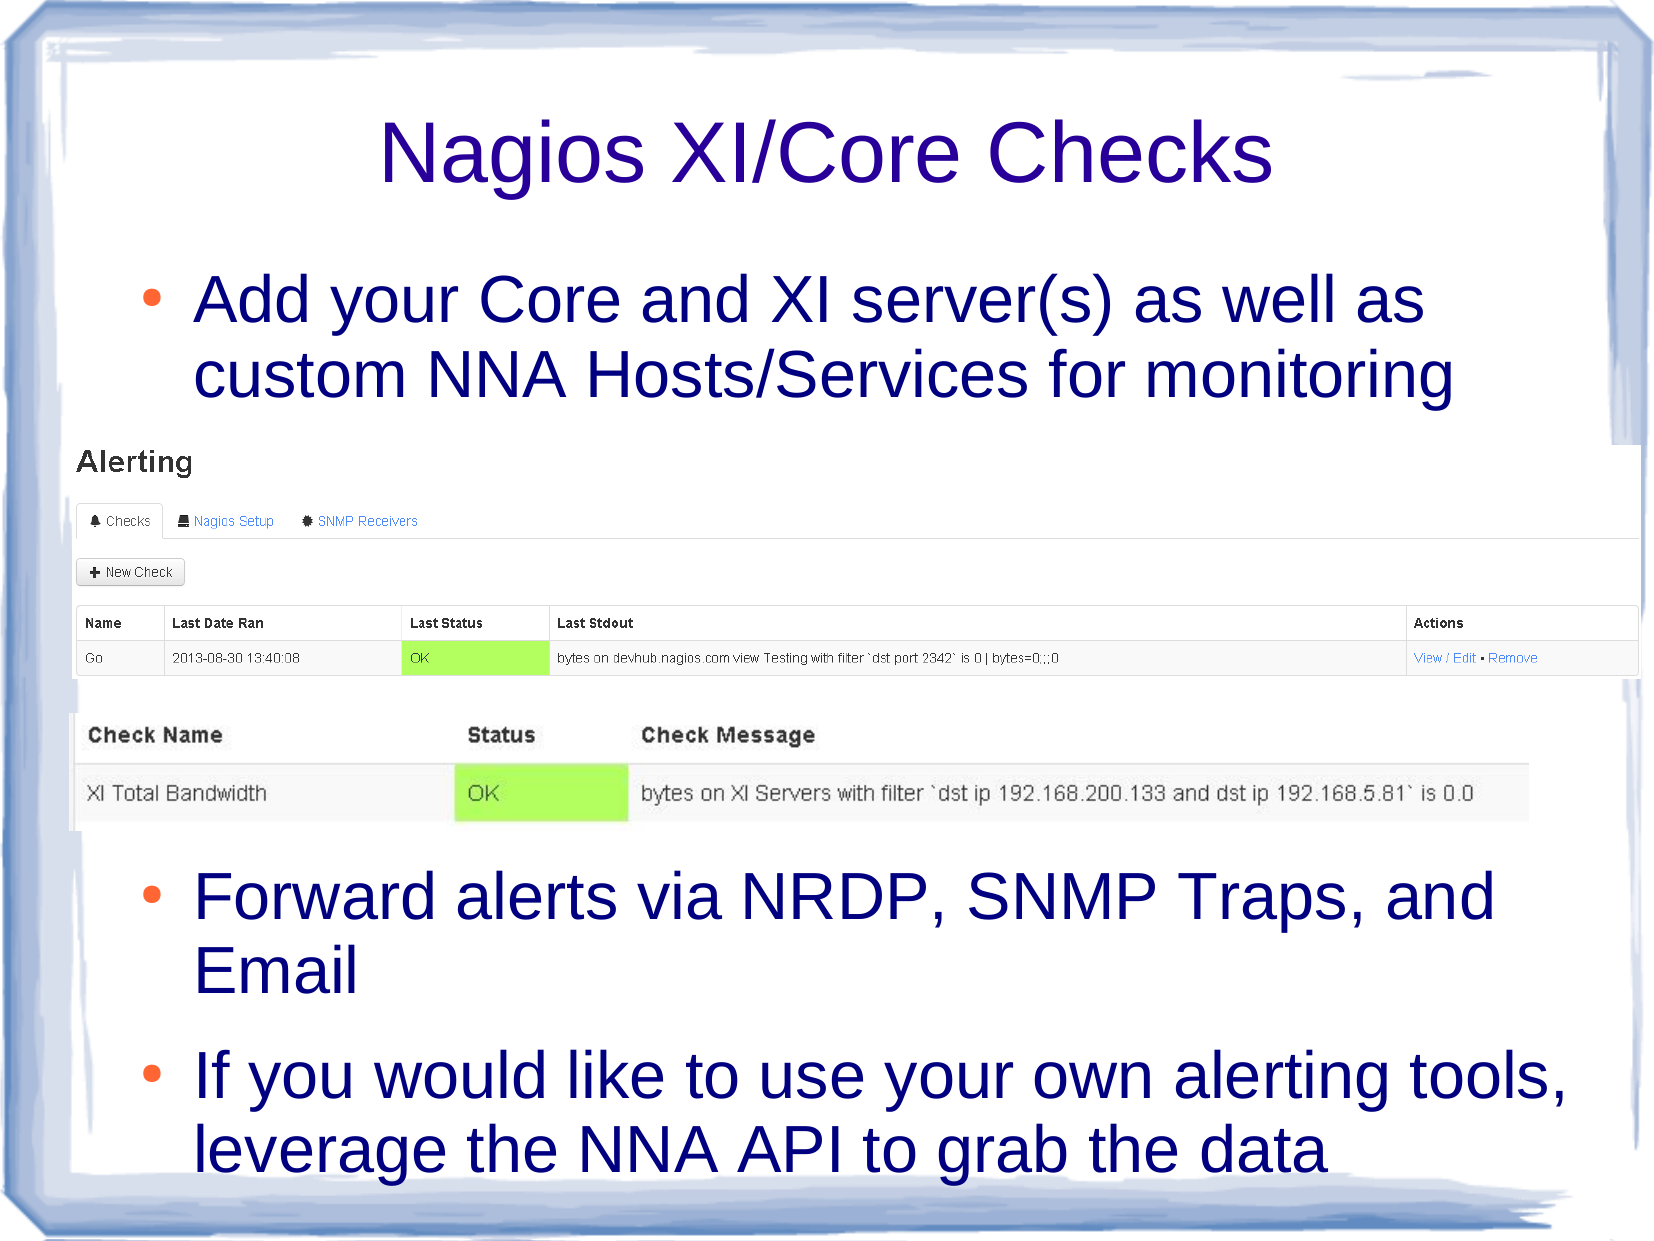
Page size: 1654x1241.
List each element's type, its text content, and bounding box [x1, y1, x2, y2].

picture [0, 0, 1654, 1241]
list Add your Core and XI server(s) as well as custom NNA Hosts/Services for monitoring Forward alerts via NRDP, SNMP Traps, and Email If you would like to use your own alerting tools, leverage the NNA API to grab the data [122, 262, 1576, 445]
list Add your Core and XI server(s) as well as custom NNA Hosts/Services for monitoring Forward alerts via NRDP, SNMP Traps, and Email If you would like to use your own alerting tools, leverage the NNA API to grab the data [122, 679, 1576, 1188]
title Nagios XI/Core Checks [82, 49, 1571, 257]
